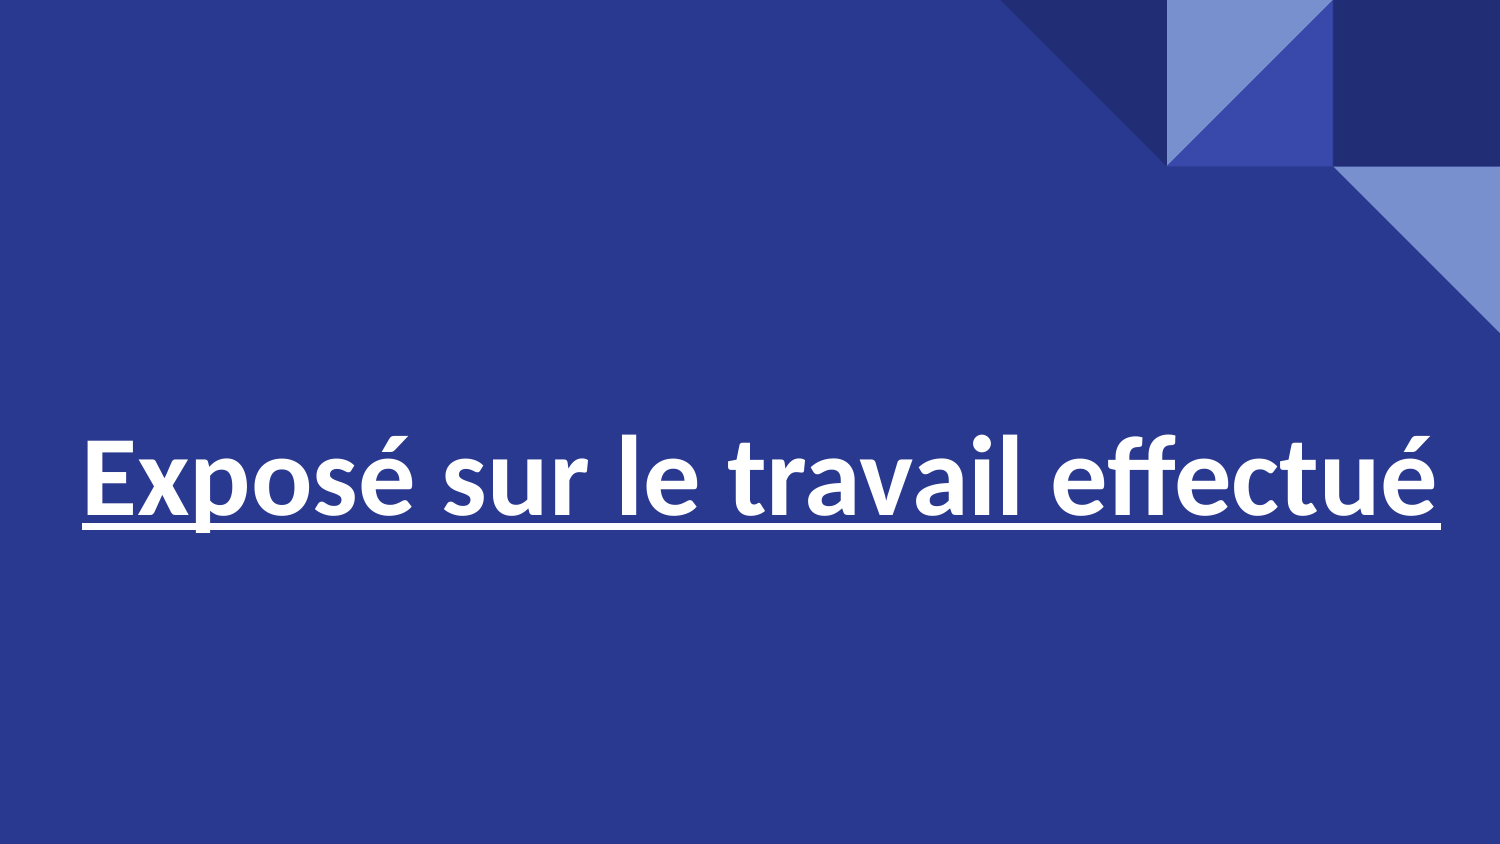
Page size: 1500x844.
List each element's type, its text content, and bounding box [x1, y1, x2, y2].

title Exposé sur le travail effectué [12, 266, 1488, 553]
